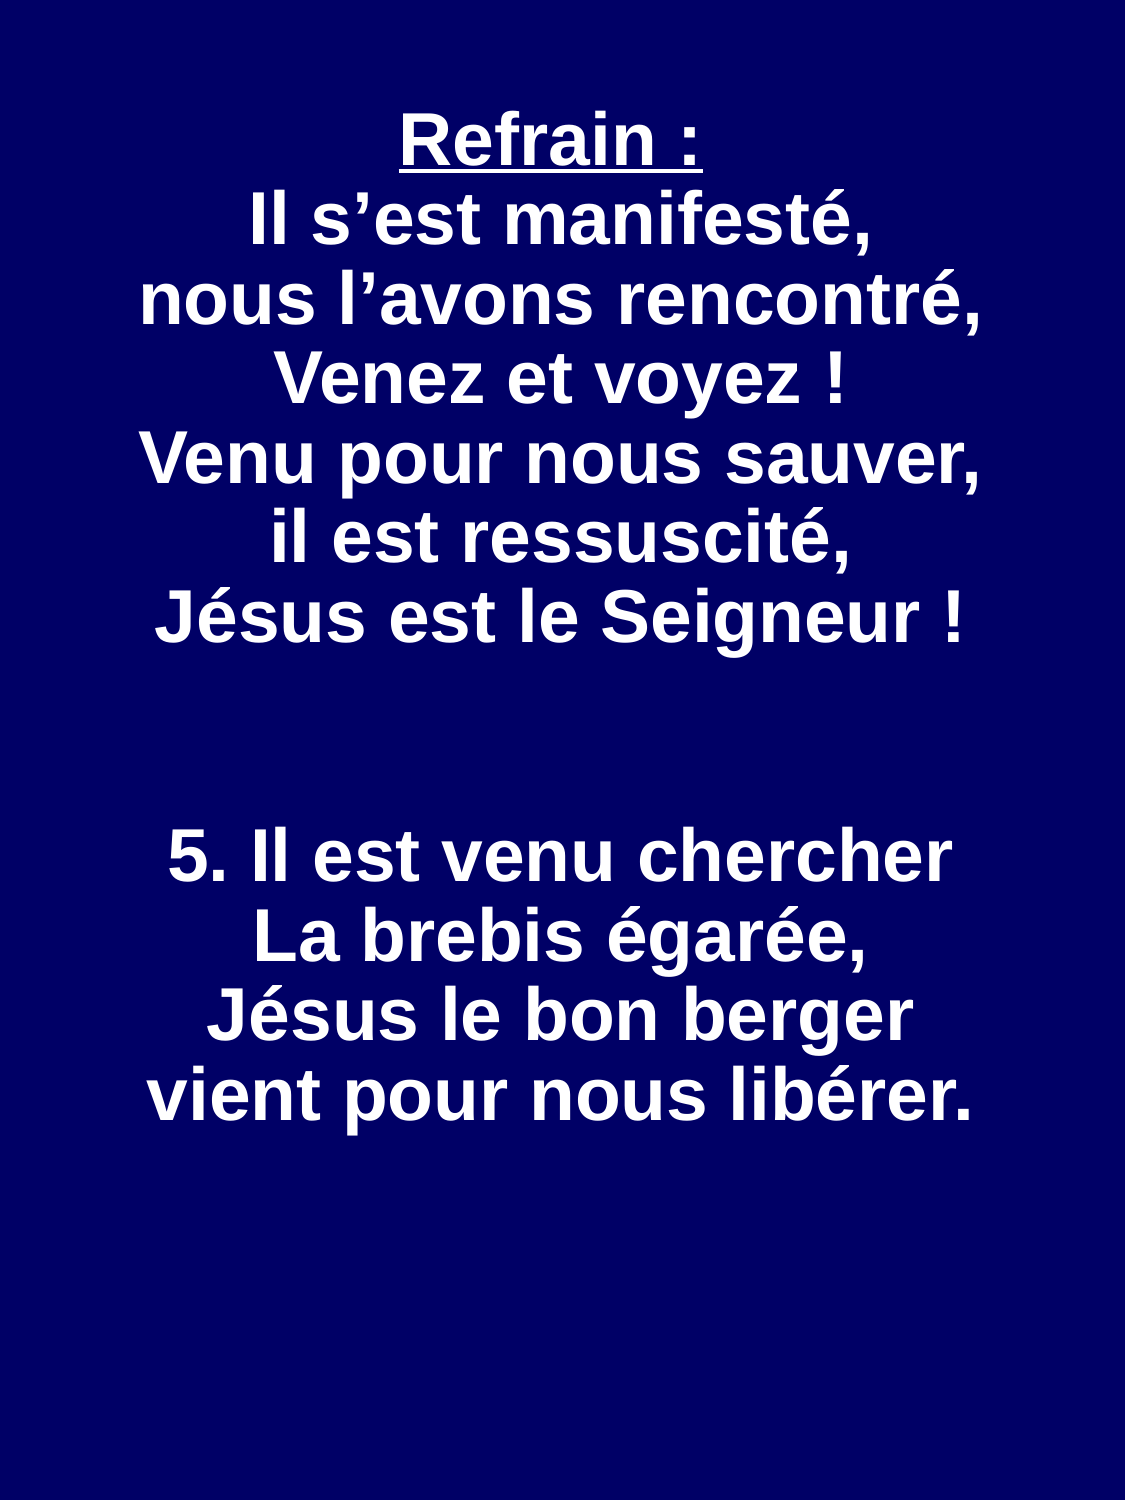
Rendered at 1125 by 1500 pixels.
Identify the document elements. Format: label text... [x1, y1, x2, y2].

text_box Refrain : Il s’est manifesté, nous l’avons rencontré, Venez et voyez ! Venu pour nous sauver, il est ressuscité, Jésus est le Seigneur ! 5. Il est venu chercher La brebis égarée, Jésus le bon berger vient pour nous libérer. [11, 35, 1111, 1441]
